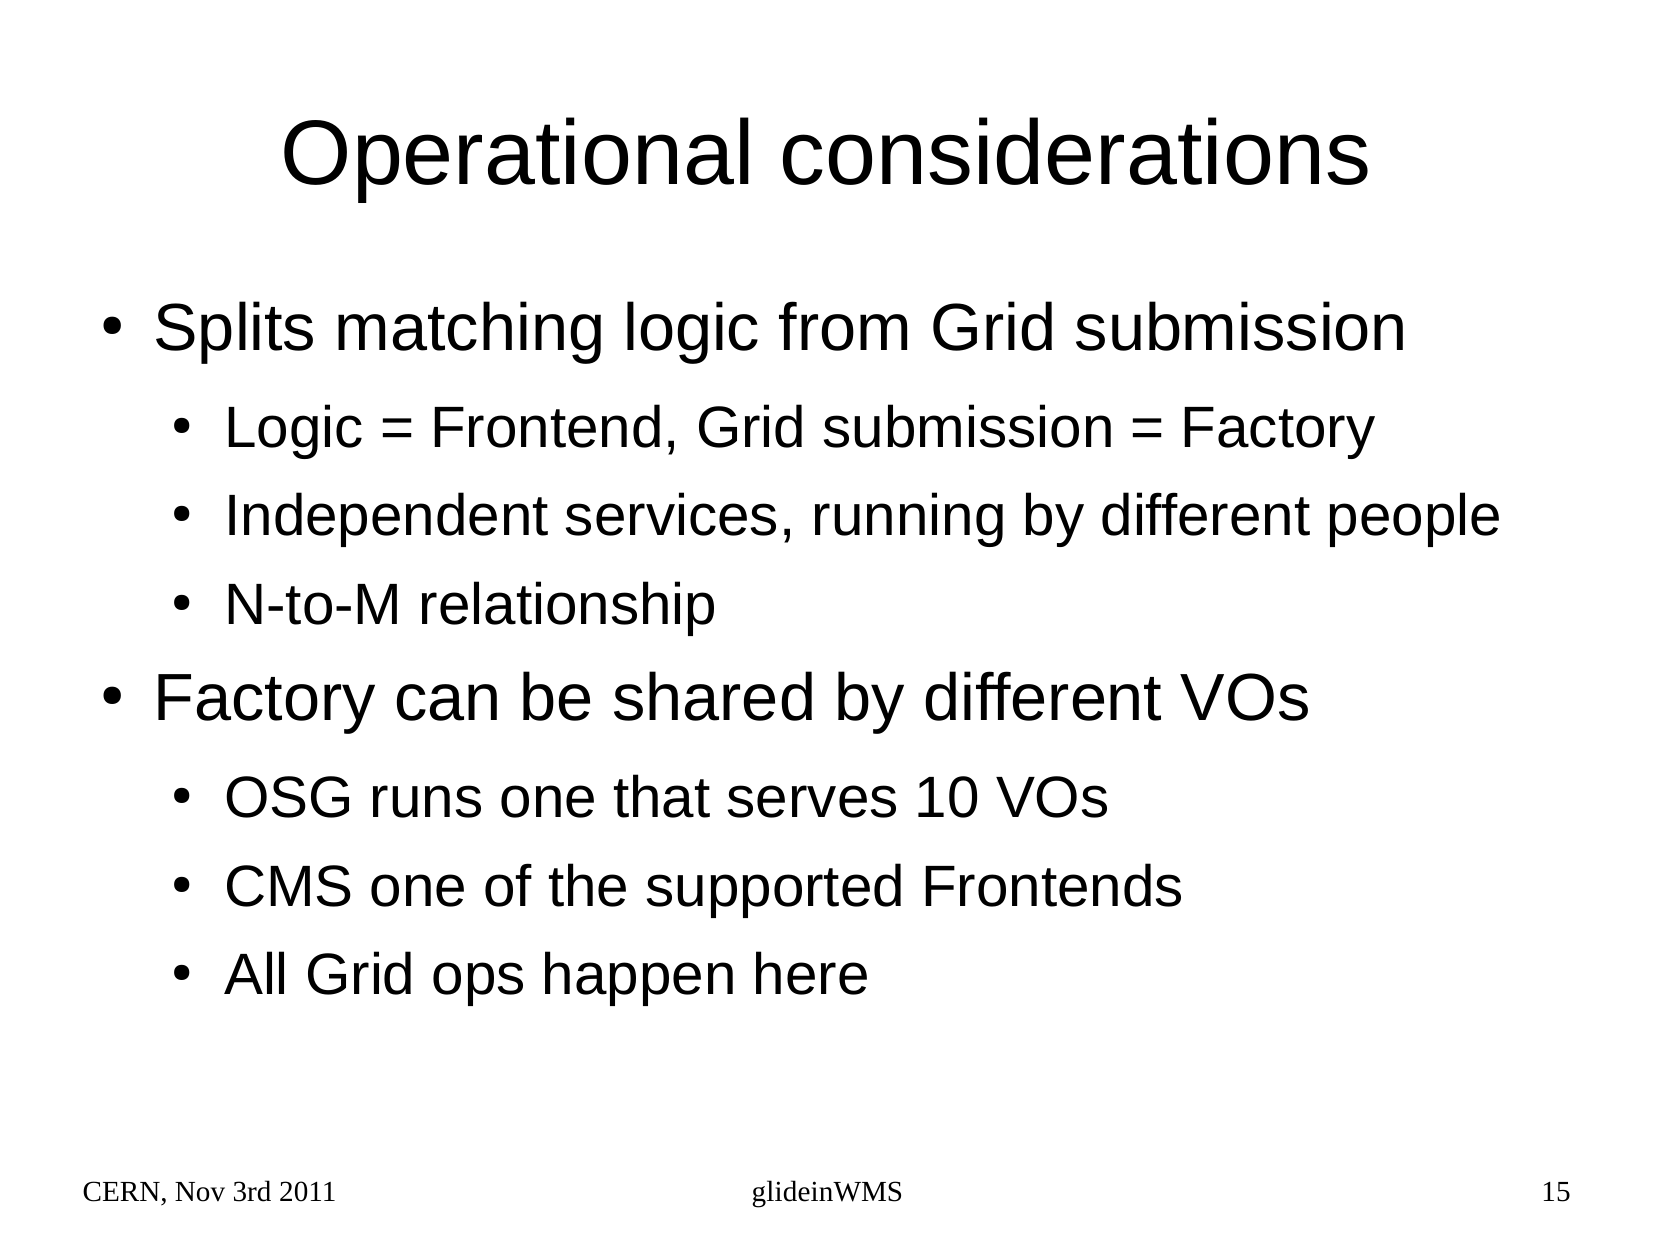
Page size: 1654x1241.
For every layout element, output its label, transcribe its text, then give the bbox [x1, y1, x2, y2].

title Operational considerations [82, 56, 1571, 250]
list Splits matching logic from Grid submission Logic = Frontend, Grid submission = Factory Independent services, running by different people N-to-M relationship Factory can be shared by different VOs OSG runs one that serves 10 VOs CMS one of the supported Frontends All Grid ops happen here [82, 290, 1571, 1109]
